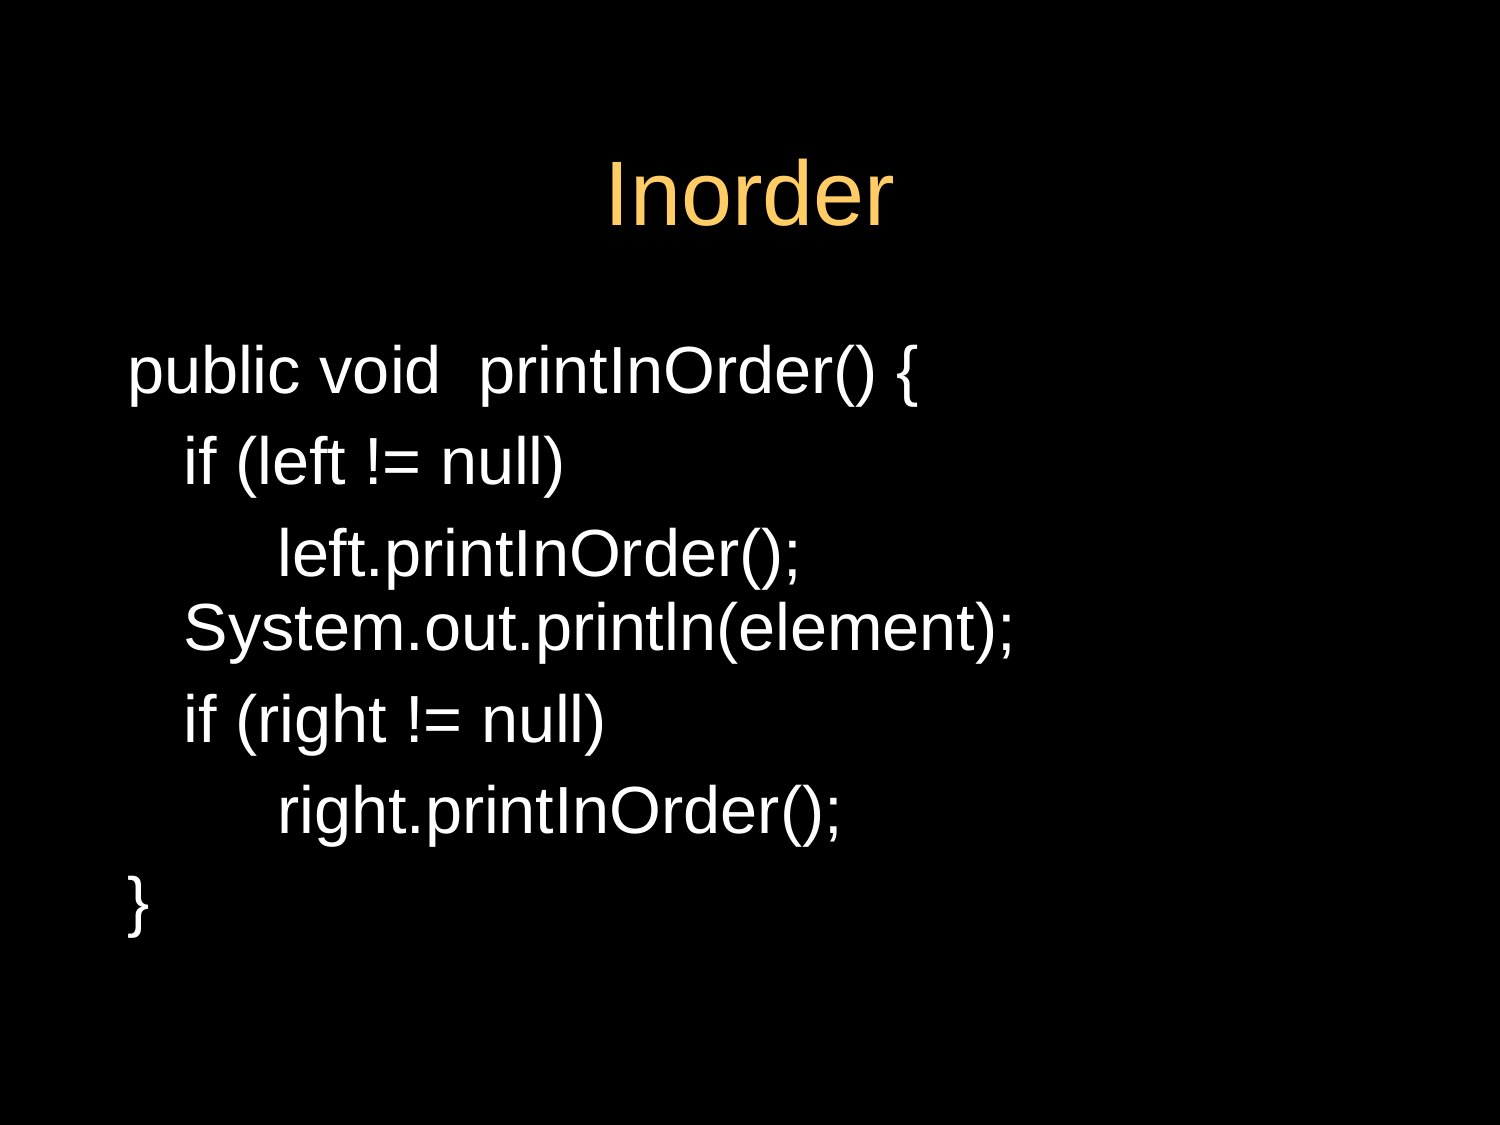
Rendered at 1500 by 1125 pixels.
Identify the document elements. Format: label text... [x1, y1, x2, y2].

title Inorder [112, 99, 1388, 288]
list public void printInOrder() { if (left != null) left.printInOrder(); System.out.println(element); if (right != null) right.printInOrder(); } [112, 324, 1388, 1001]
